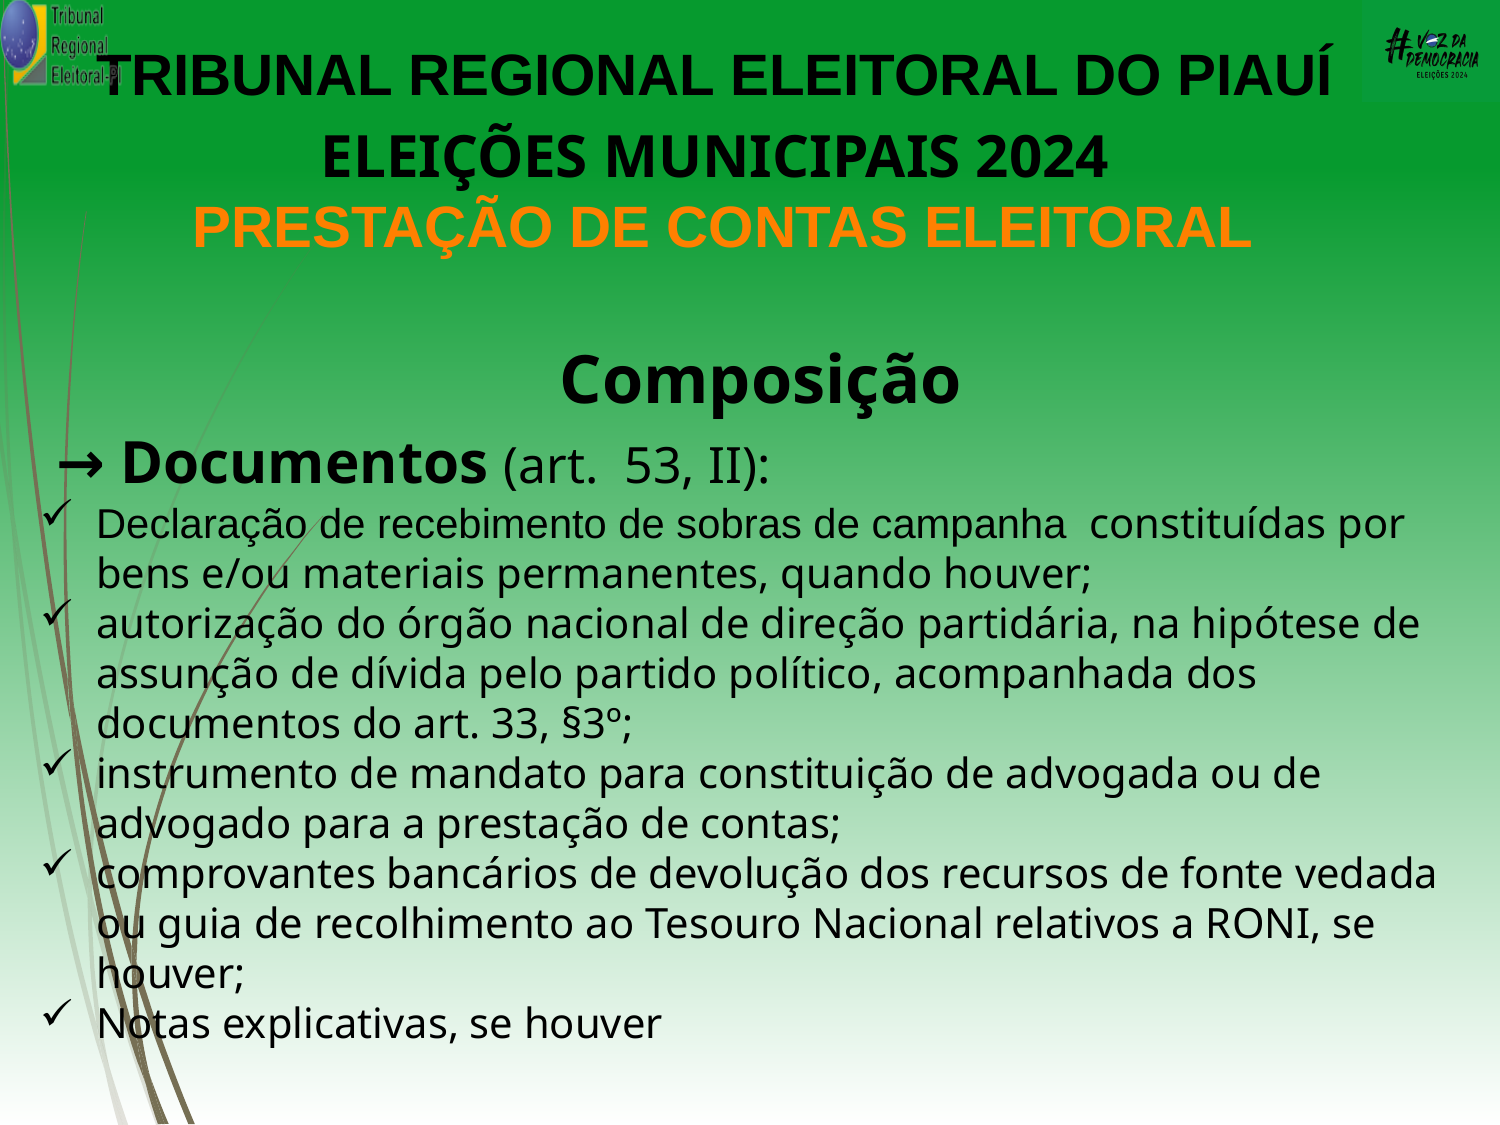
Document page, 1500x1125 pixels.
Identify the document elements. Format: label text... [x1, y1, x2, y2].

text_box Composição → Documentos (art. 53, II): Declaração de recebimento de sobras de campanha constituídas por bens e/ou materiais permanentes, quando houver; autorização do órgão nacional de direção partidária, na hipótese de assunção de dívida pelo partido político, acompanhada dos documentos do art. 33, §3º; instrumento de mandato para constituição de advogada ou de advogado para a prestação de contas; comprovantes bancários de devolução dos recursos de fonte vedada ou guia de recolhimento ao Tesouro Nacional relativos a RONI, se houver; Notas explicativas, se houver [23, 249, 1498, 1099]
picture [1362, 0, 1500, 102]
picture [0, 0, 132, 94]
text_box TRIBUNAL REGIONAL ELEITORAL DO PIAUÍ ELEIÇÕES MUNICIPAIS 2024 PRESTAÇÃO DE CONTAS ELEITORAL [0, 0, 1477, 214]
